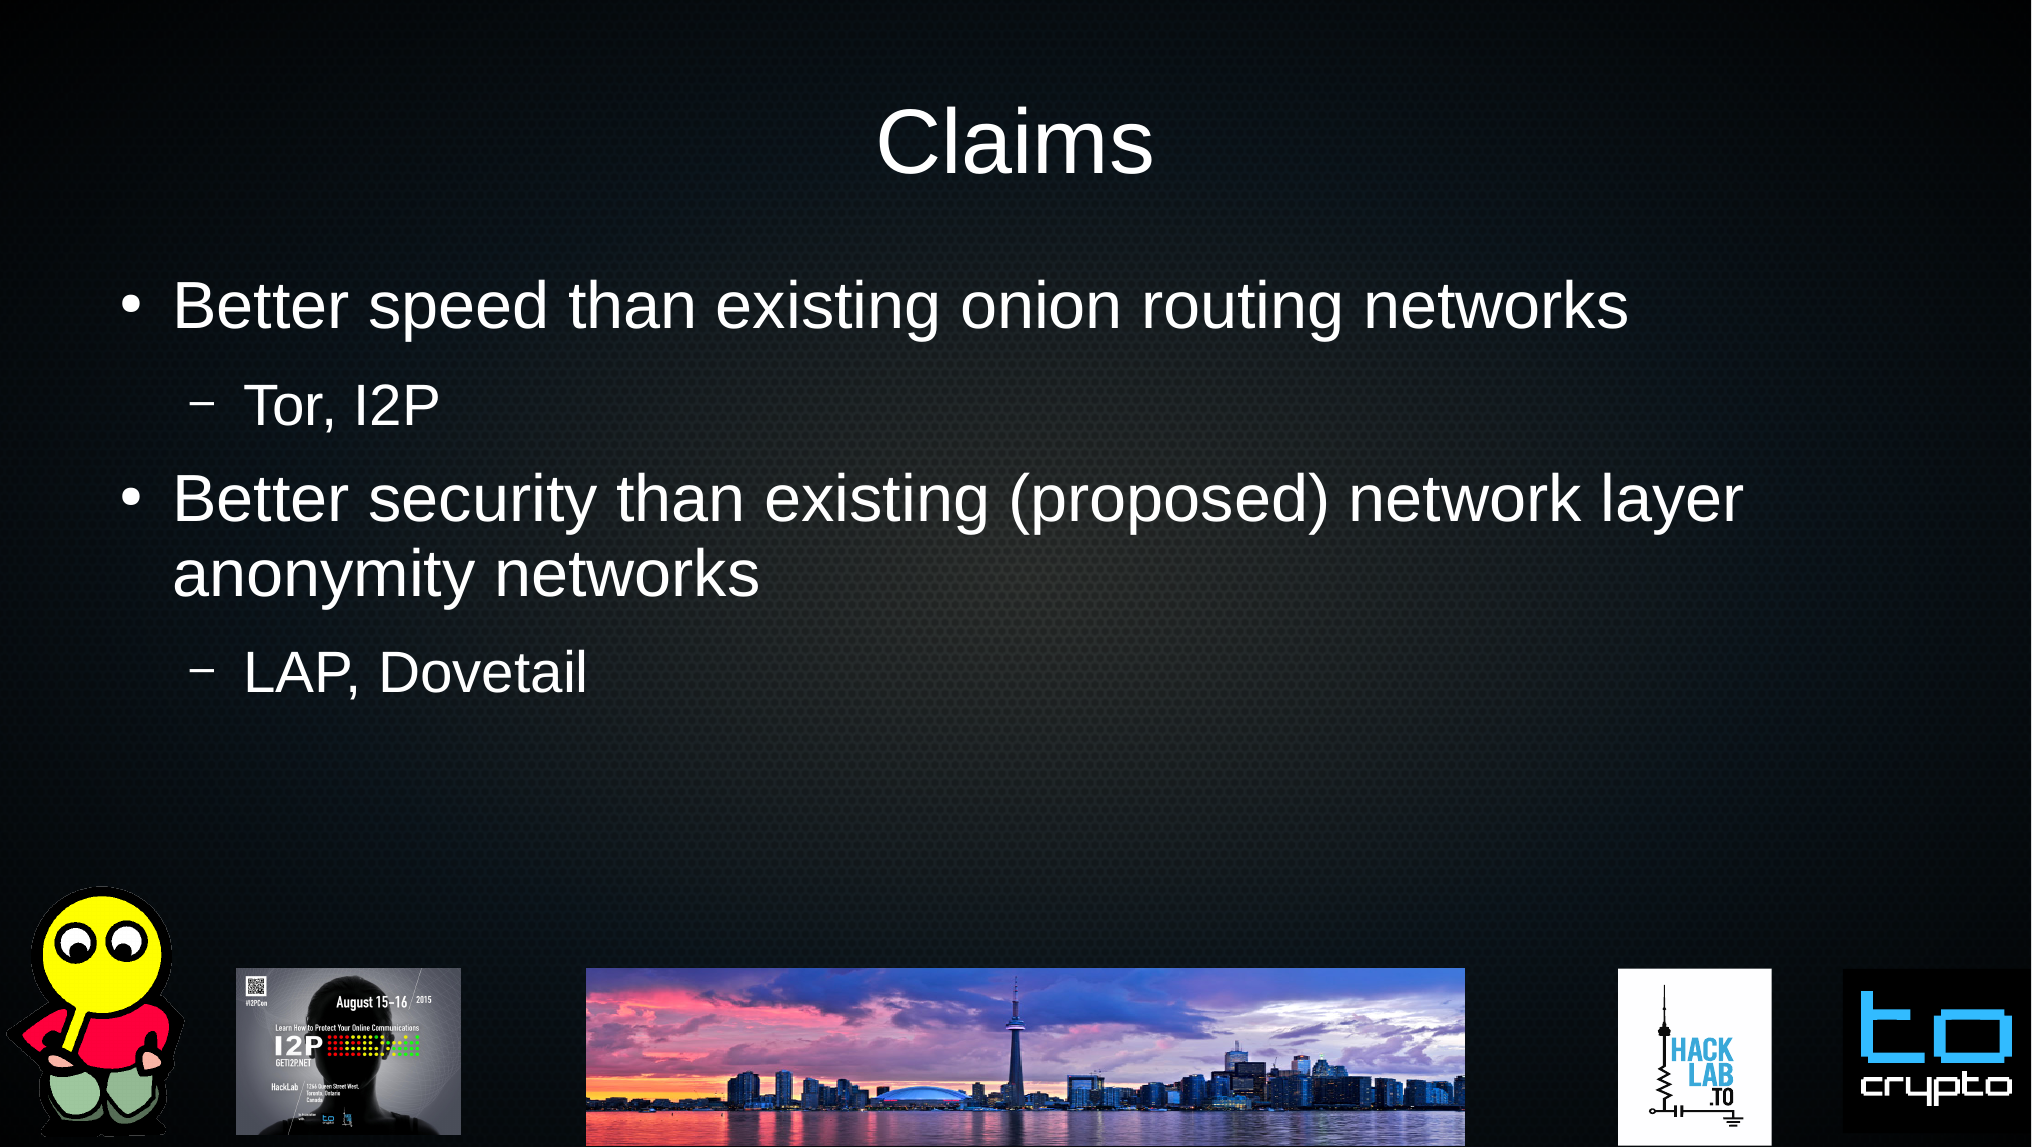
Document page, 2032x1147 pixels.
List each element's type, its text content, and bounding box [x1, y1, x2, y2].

title Claims [101, 45, 1930, 237]
picture [0, 0, 2032, 1147]
list Better speed than existing onion routing networks Tor, I2P Better security than existing (proposed) network layer anonymity networks LAP, Dovetail [101, 268, 1930, 933]
